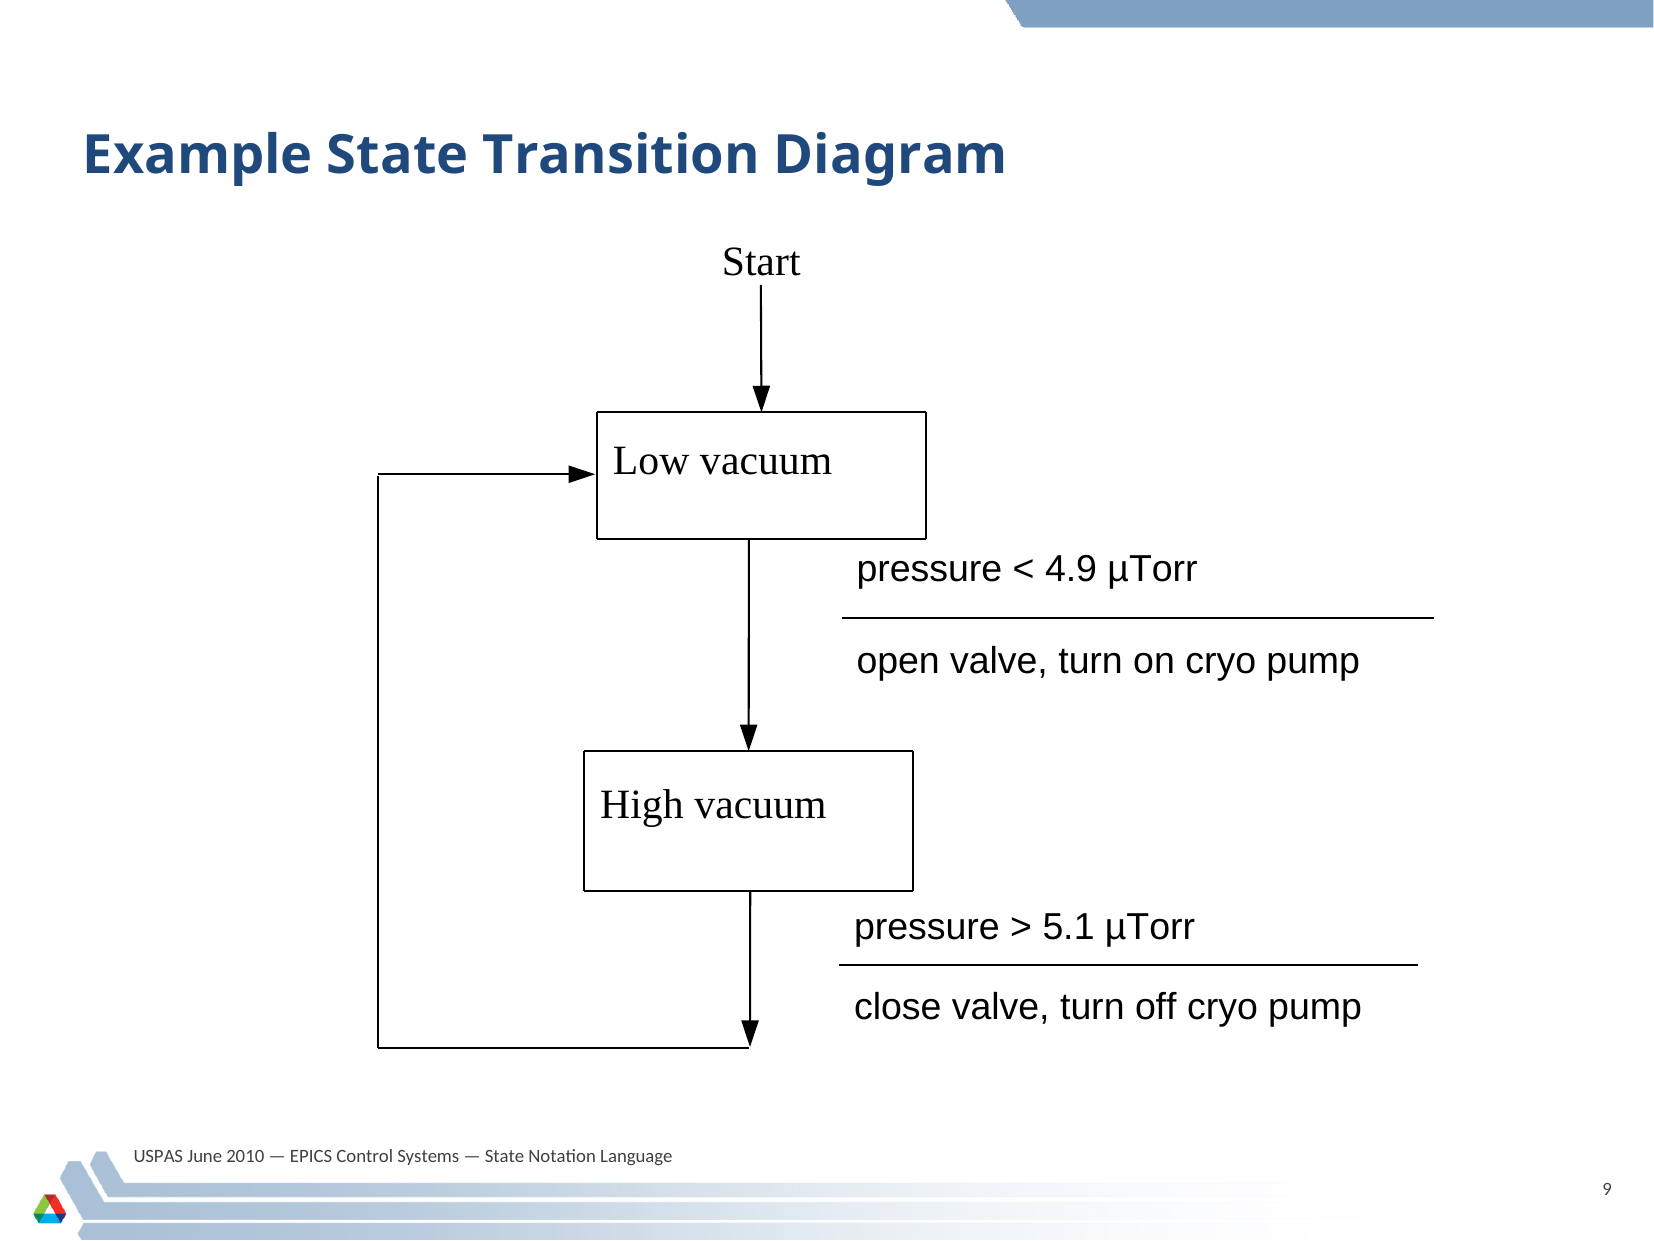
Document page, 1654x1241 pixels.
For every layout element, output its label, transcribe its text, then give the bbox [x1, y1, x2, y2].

text_box pressure > 5.1 µTorr [838, 897, 1211, 955]
title Example State Transition Diagram [82, 49, 1571, 257]
picture [0, 1143, 1654, 1240]
text_box close valve, turn off cryo pump [839, 978, 1378, 1036]
text_box High vacuum [585, 773, 843, 835]
picture [0, 0, 1654, 29]
text_box Low vacuum [597, 430, 848, 492]
text_box open valve, turn on cryo pump [841, 632, 1376, 690]
text_box Start [685, 230, 837, 292]
text_box pressure < 4.9 µTorr [841, 539, 1330, 597]
